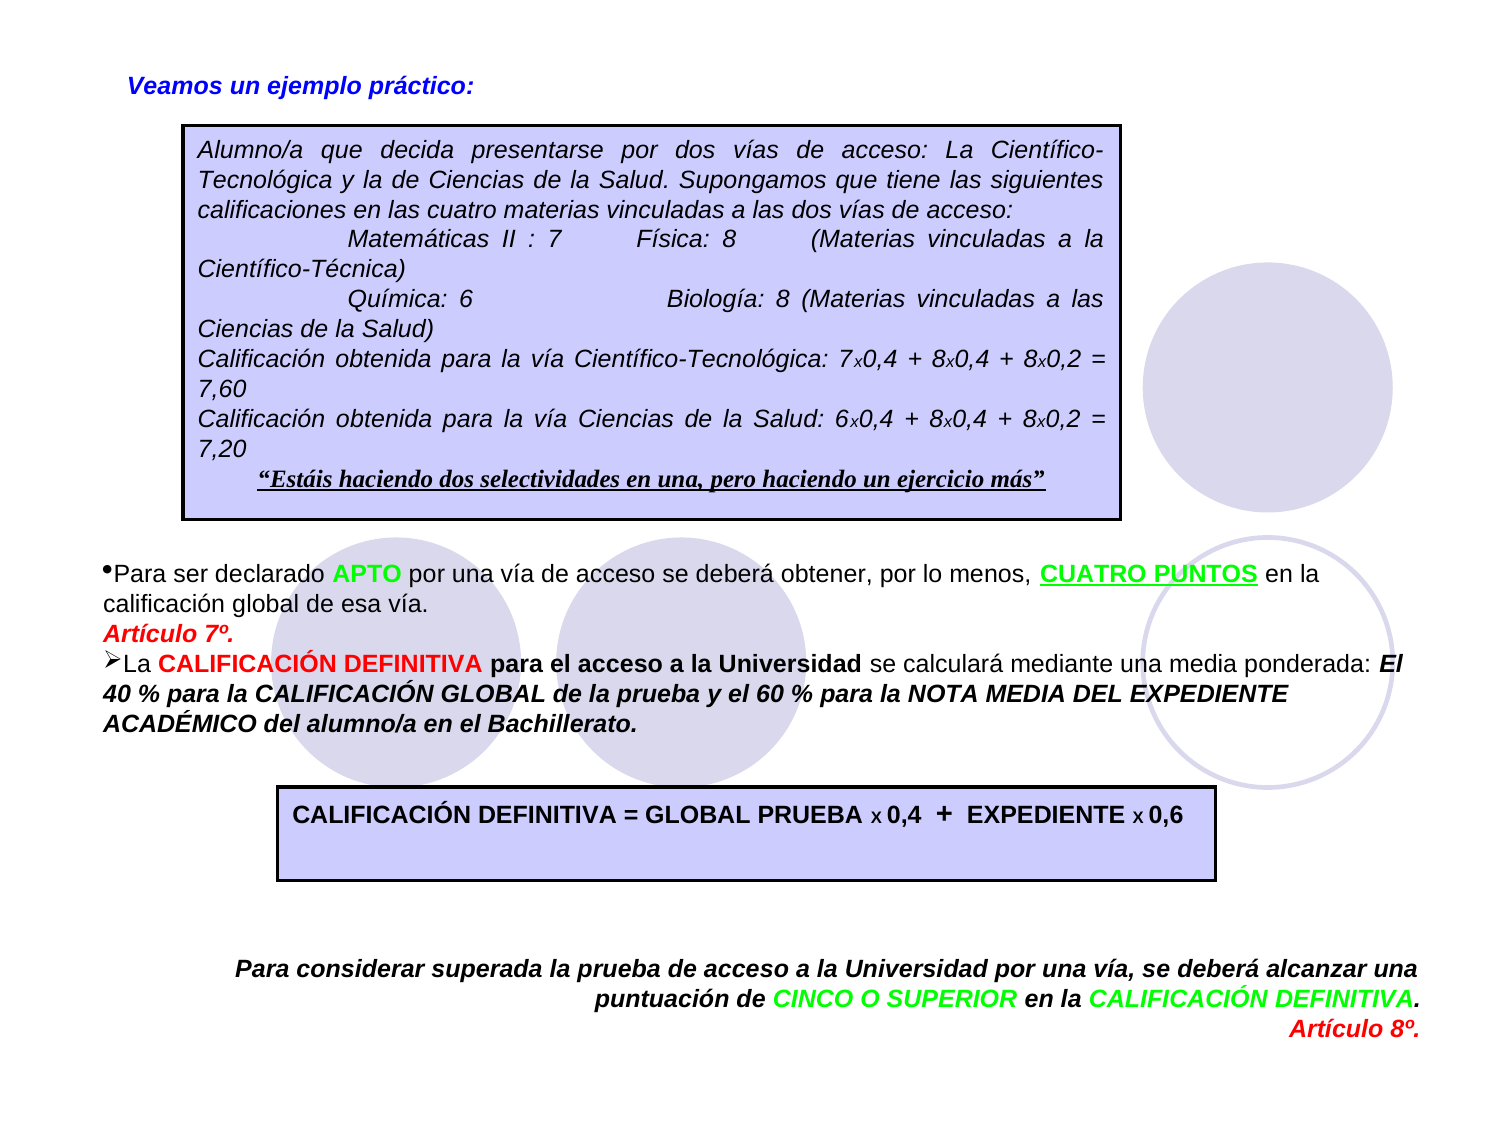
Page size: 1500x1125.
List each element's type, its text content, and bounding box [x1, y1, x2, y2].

text_box Alumno/a que decida presentarse por dos vías de acceso: La Científico-Tecnológica y la de Ciencias de la Salud. Supongamos que tiene las siguientes calificaciones en las cuatro materias vinculadas a las dos vías de acceso: Matemáticas II : 7 Física: 8 (Materias vinculadas a la Científico-Técnica) Química: 6 Biología: 8 (Materias vinculadas a las Ciencias de la Salud) Calificación obtenida para la vía Científico-Tecnológica: 7x0,4 + 8x0,4 + 8x0,2 = 7,60 Calificación obtenida para la vía Ciencias de la Salud: 6x0,4 + 8x0,4 + 8x0,2 = 7,20 “Estáis haciendo dos selectividades en una, pero haciendo un ejercicio más” [183, 125, 1121, 520]
text_box Para considerar superada la prueba de acceso a la Universidad por una vía, se deberá alcanzar una puntuación de CINCO O SUPERIOR en la CALIFICACIÓN DEFINITIVA. Artículo 8º. [159, 890, 1436, 1051]
text_box CALIFICACIÓN DEFINITIVA = GLOBAL PRUEBA X 0,4 + EXPEDIENTE X 0,6 [277, 786, 1216, 881]
text_box Para ser declarado APTO por una vía de acceso se deberá obtener, por lo menos, CUATRO PUNTOS en la calificación global de esa vía. Artículo 7º. La CALIFICACIÓN DEFINITIVA para el acceso a la Universidad se calculará mediante una media ponderada: El 40 % para la CALIFICACIÓN GLOBAL de la prueba y el 60 % para la NOTA MEDIA DEL EXPEDIENTE ACADÉMICO del alumno/a en el Bachillerato. [88, 522, 1436, 776]
text_box Veamos un ejemplo práctico: [112, 62, 490, 138]
